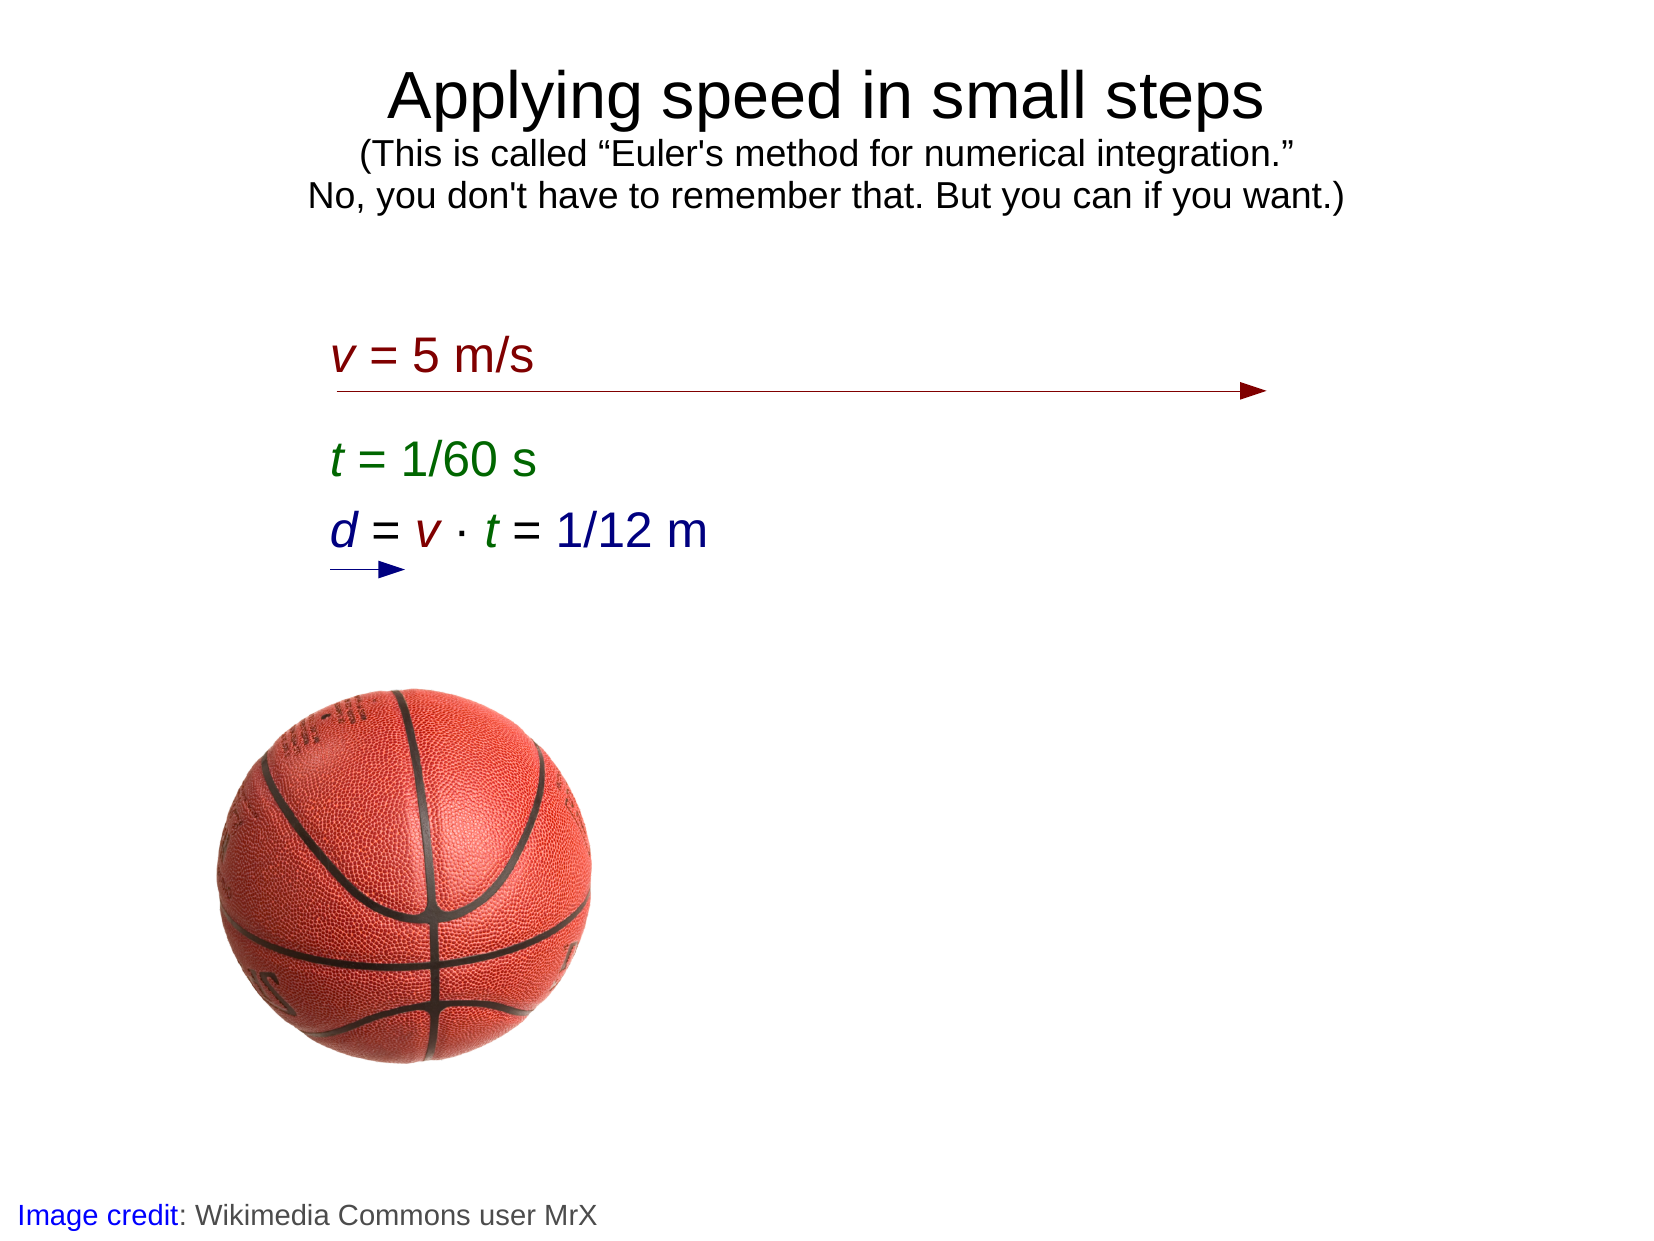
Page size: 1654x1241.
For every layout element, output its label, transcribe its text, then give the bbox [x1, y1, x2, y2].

subtitle Applying speed in small steps (This is called “Euler's method for numerical integration.” No, you don't have to remember that. But you can if you want.) [82, 49, 1571, 226]
text_box Image credit: Wikimedia Commons user MrX [2, 1191, 1163, 1240]
text_box t = 1/60 s [315, 423, 781, 494]
text_box v = 5 m/s [315, 319, 676, 391]
text_box d = v · t = 1/12 m [315, 494, 781, 566]
picture [216, 688, 592, 1064]
